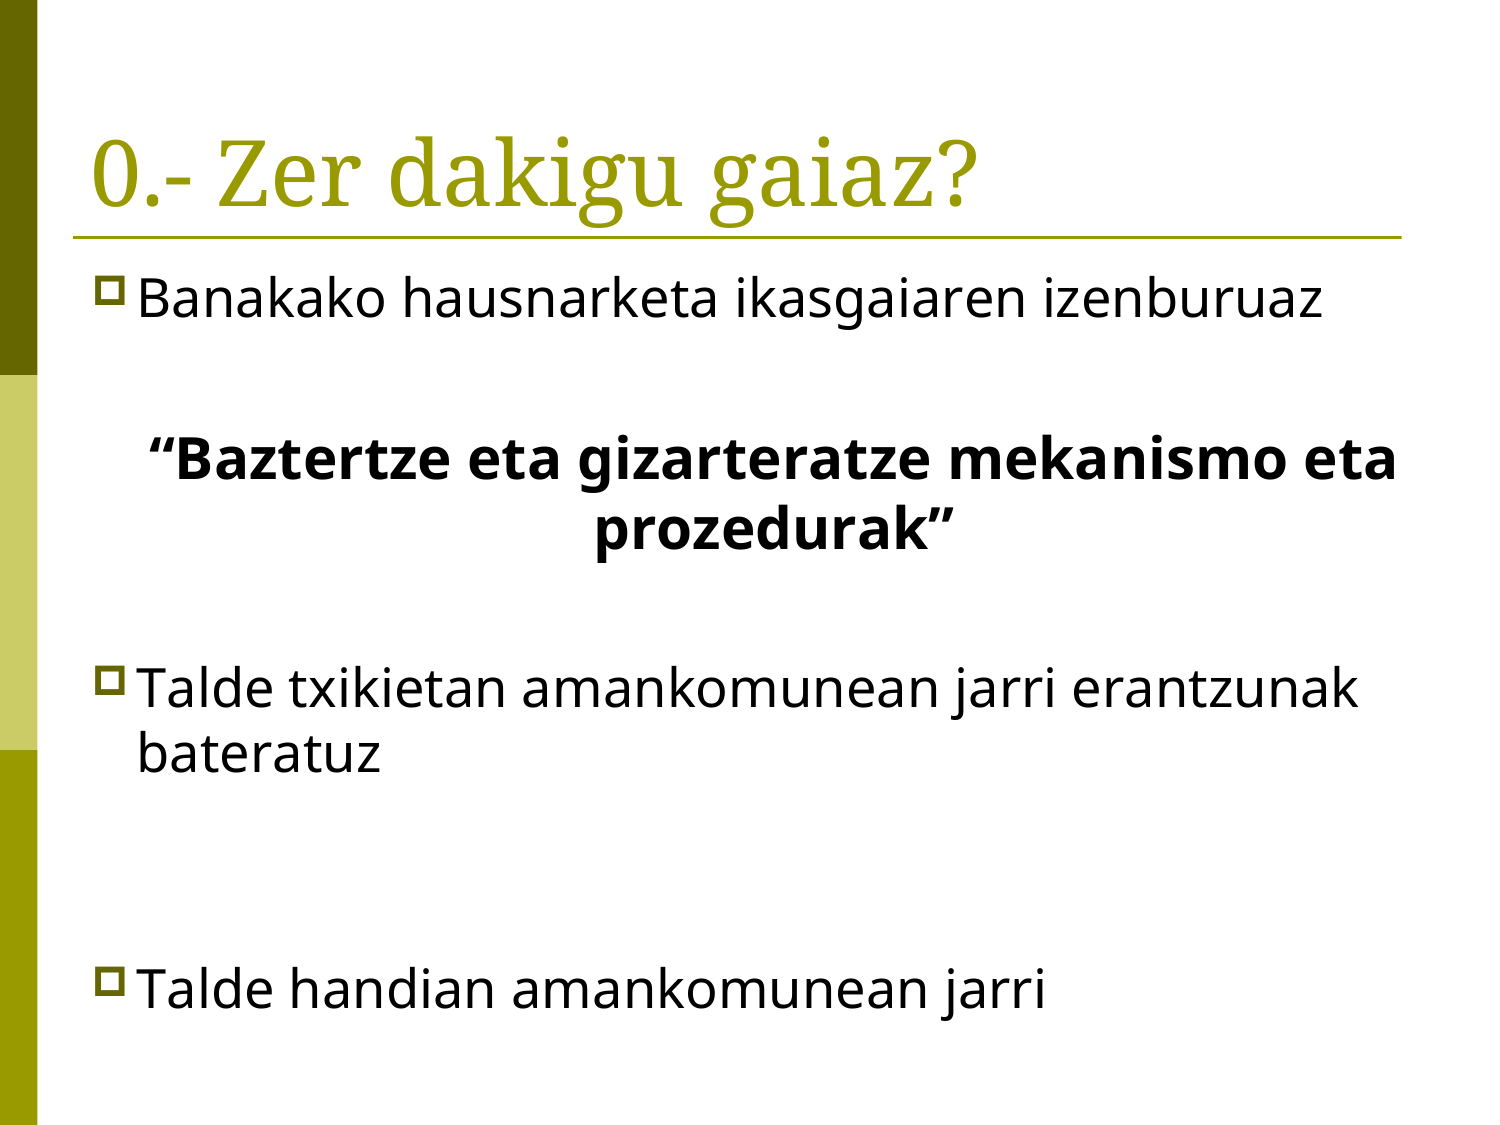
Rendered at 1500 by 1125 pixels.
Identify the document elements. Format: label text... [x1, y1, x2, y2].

title 0.- Zer dakigu gaiaz? [75, 45, 1426, 233]
list Banakako hausnarketa ikasgaiaren izenburuaz “Baztertze eta gizarteratze mekanismo eta prozedurak” Talde txikietan amankomunean jarri erantzunak bateratuz Talde handian amankomunean jarri [76, 255, 1427, 1066]
